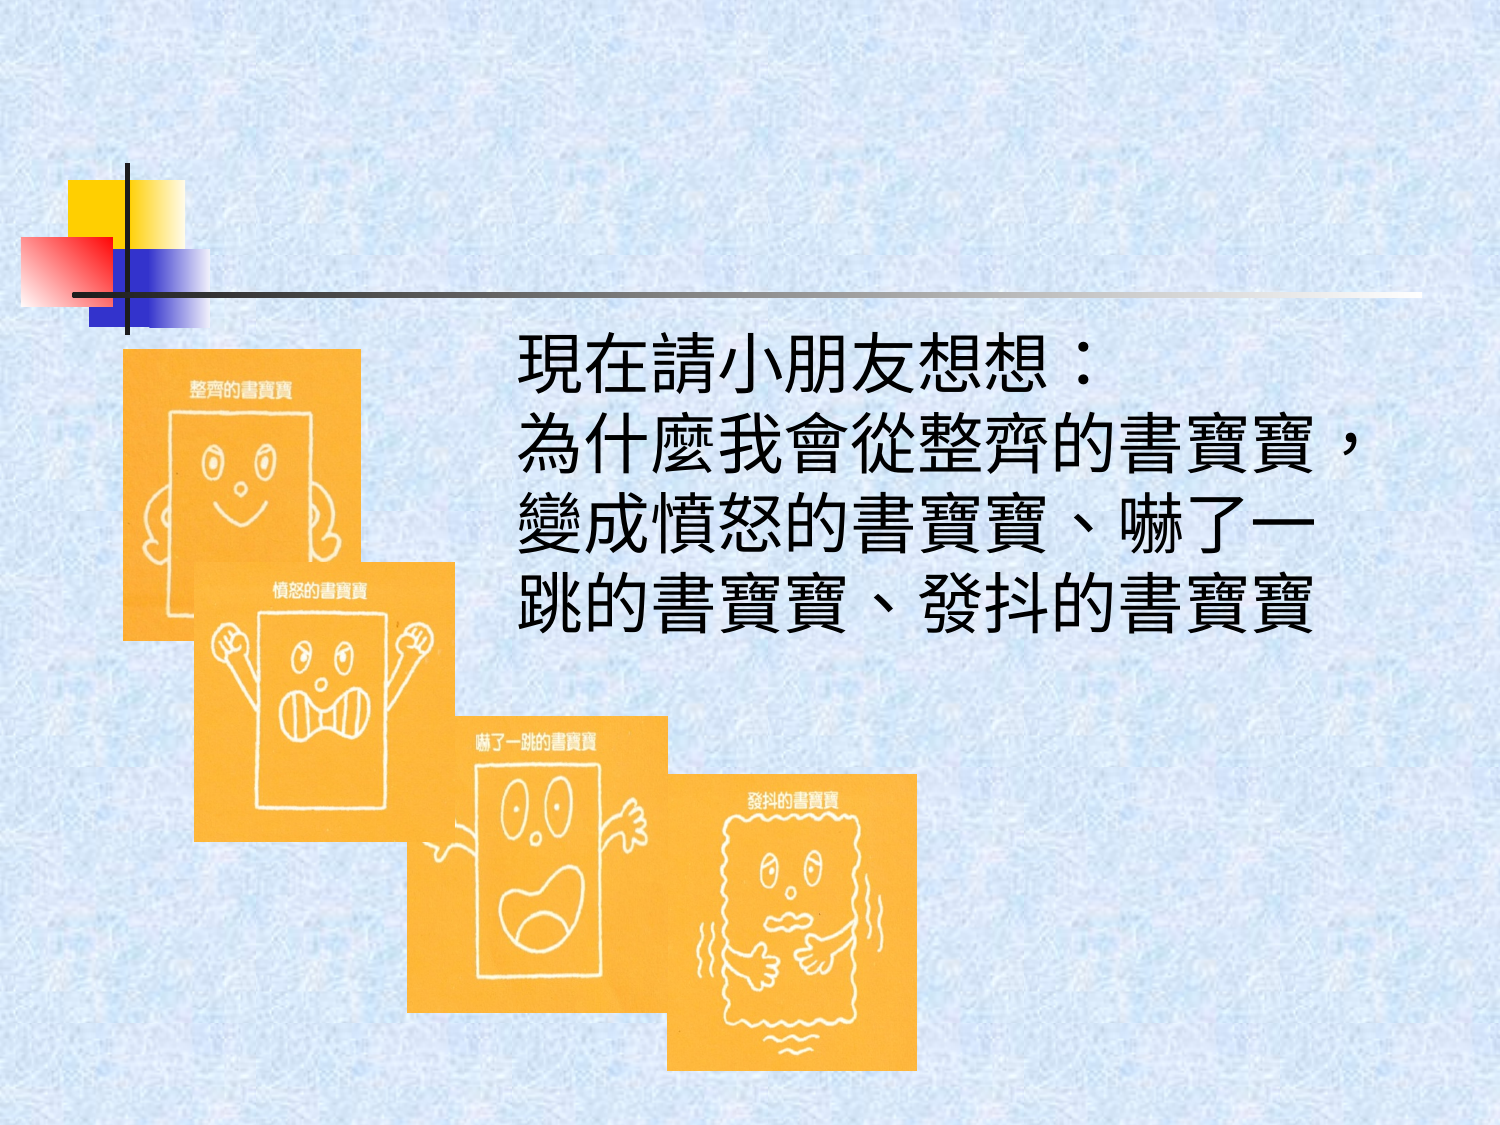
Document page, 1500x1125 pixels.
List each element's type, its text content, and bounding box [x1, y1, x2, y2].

text_box 現在請小朋友想想： 為什麼我會從整齊的書寶寶，變成憤怒的書寶寶、嚇了一跳的書寶寶、發抖的書寶寶 [501, 314, 1388, 653]
picture [123, 350, 917, 1071]
